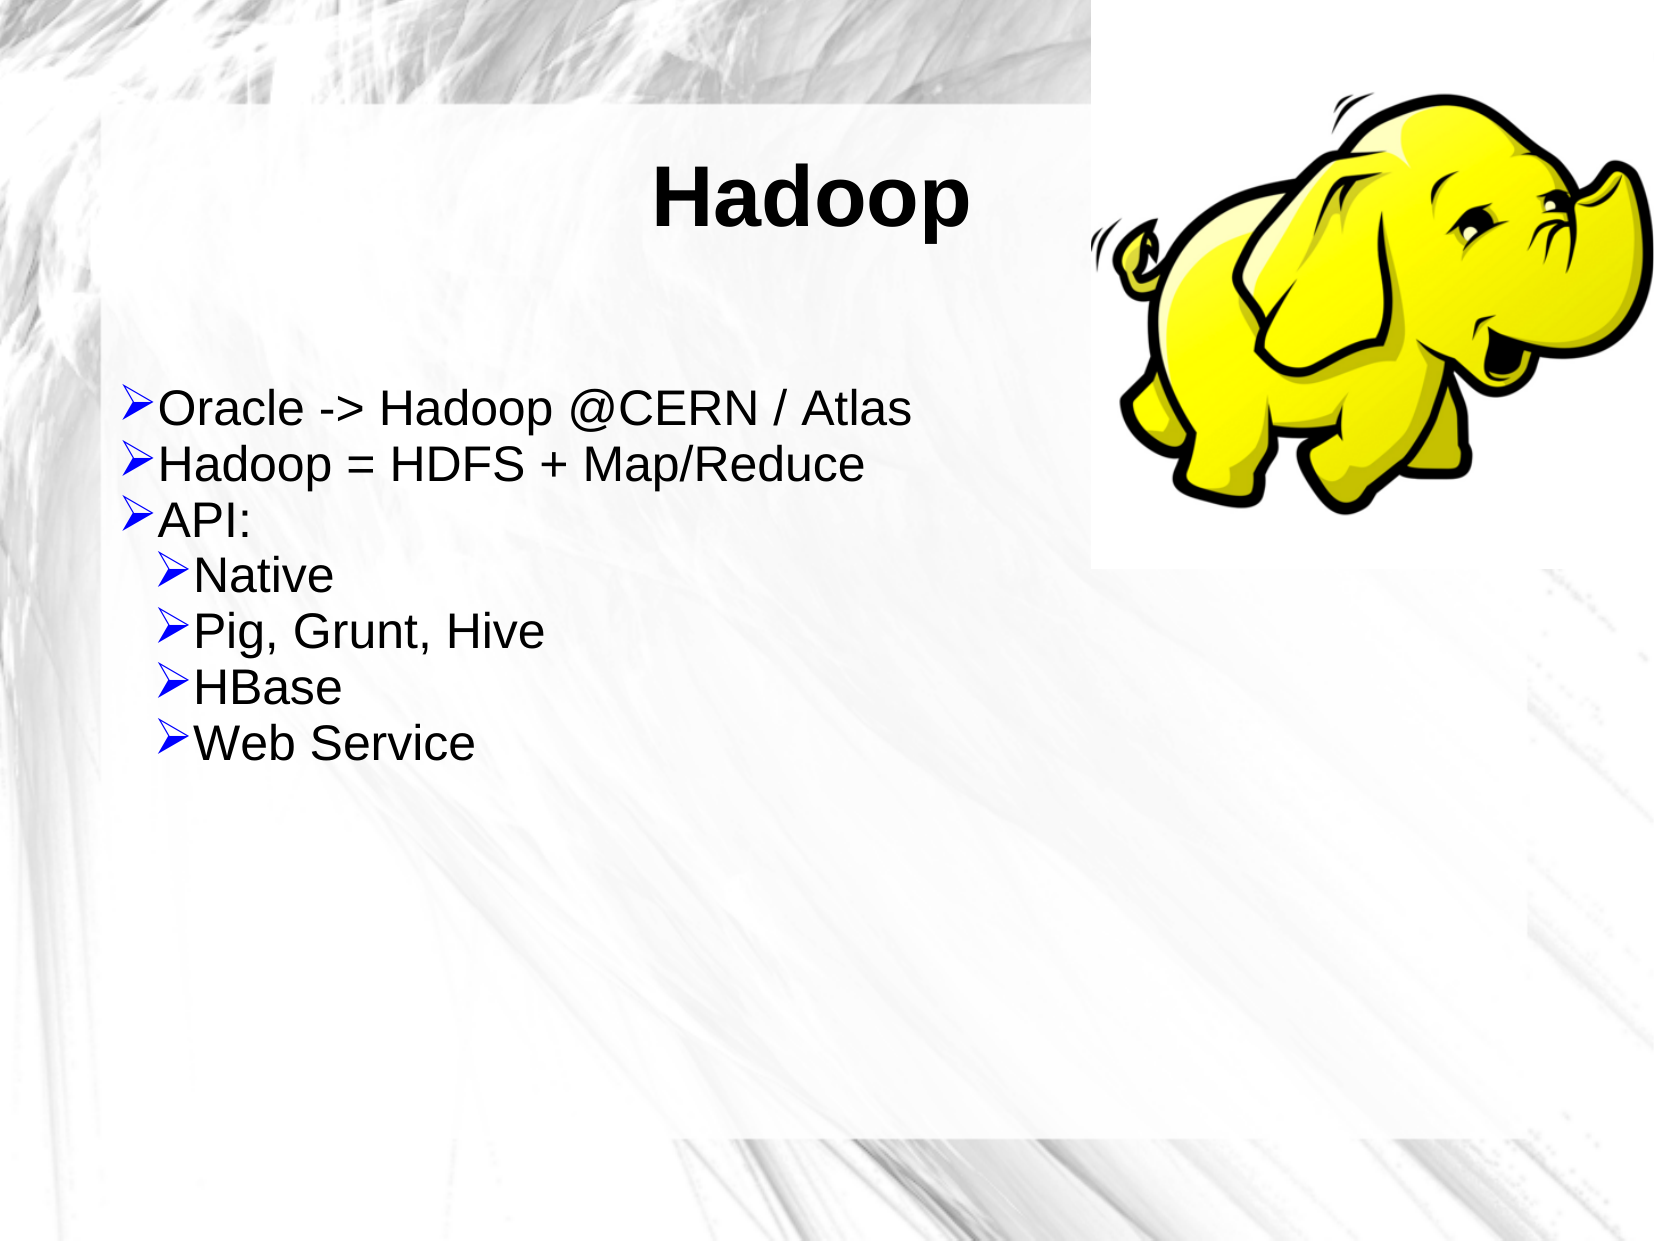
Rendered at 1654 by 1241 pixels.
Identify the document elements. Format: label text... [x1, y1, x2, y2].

picture [0, 0, 1654, 1241]
subtitle Oracle -> Hadoop @CERN / Atlas Hadoop = HDFS + Map/Reduce API: Native Pig, Grunt, Hive HBase Web Service [118, 112, 1506, 1039]
